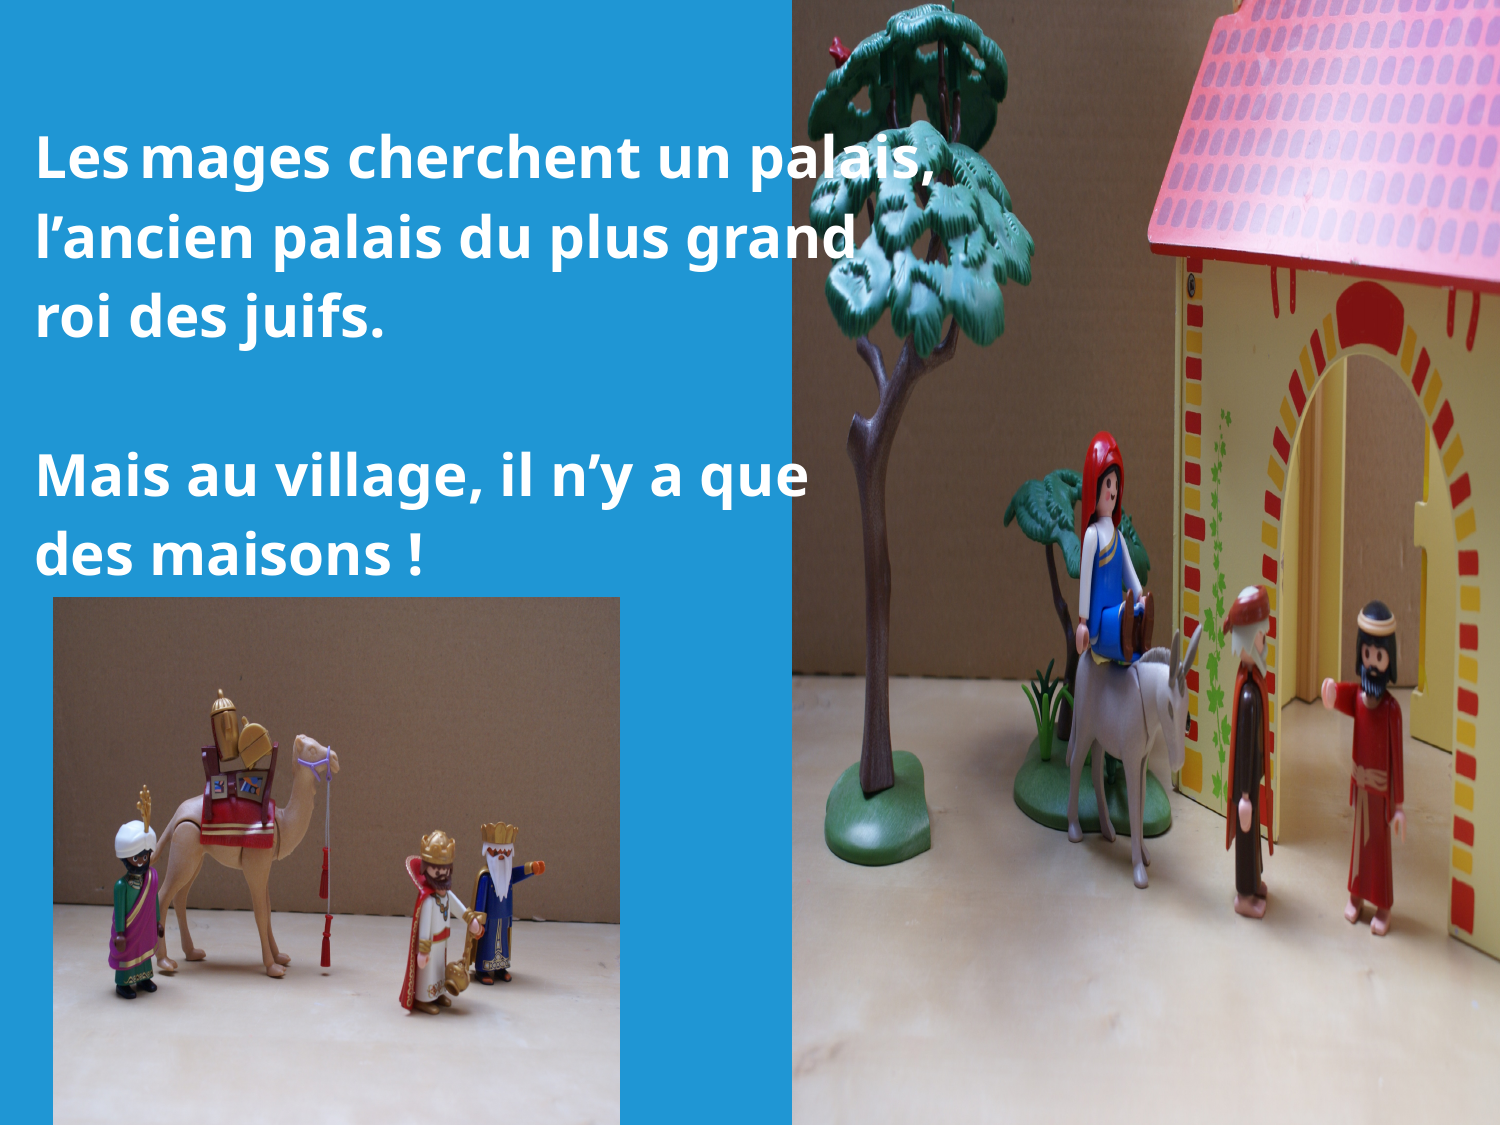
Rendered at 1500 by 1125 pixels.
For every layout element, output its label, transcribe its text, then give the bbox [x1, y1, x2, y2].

picture [53, 600, 620, 1125]
picture [792, 0, 1500, 1125]
text_box Les mages cherchent un palais, l’ancien palais du plus grand roi des juifs. Mais au village, il n’y a que des maisons ! [19, 101, 952, 600]
